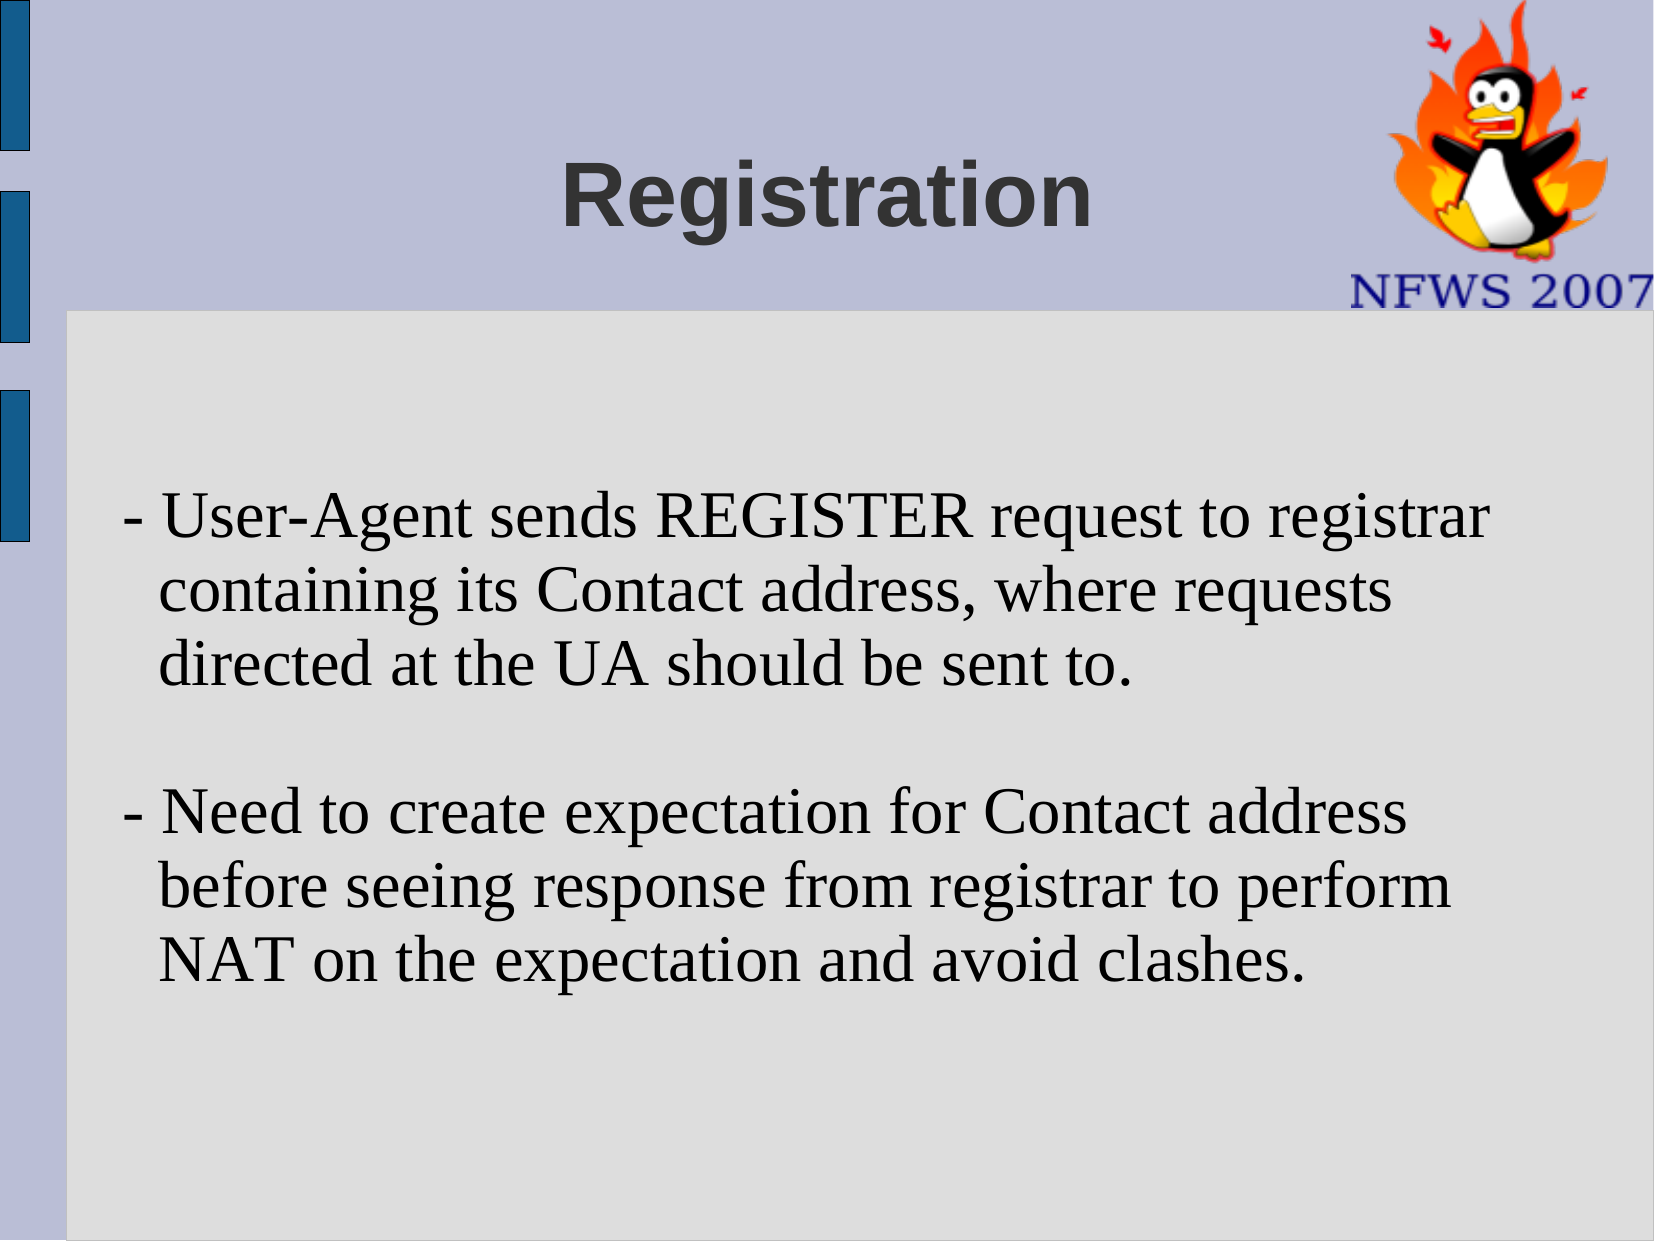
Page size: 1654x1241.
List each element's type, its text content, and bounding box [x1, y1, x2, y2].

picture [1351, 0, 1654, 308]
subtitle - User-Agent sends REGISTER request to registrar containing its Contact address, where requests directed at the UA should be sent to. - Need to create expectation for Contact address before seeing response from registrar to perform NAT on the expectation and avoid clashes. [122, 353, 1536, 1121]
title Registration [121, 91, 1351, 299]
